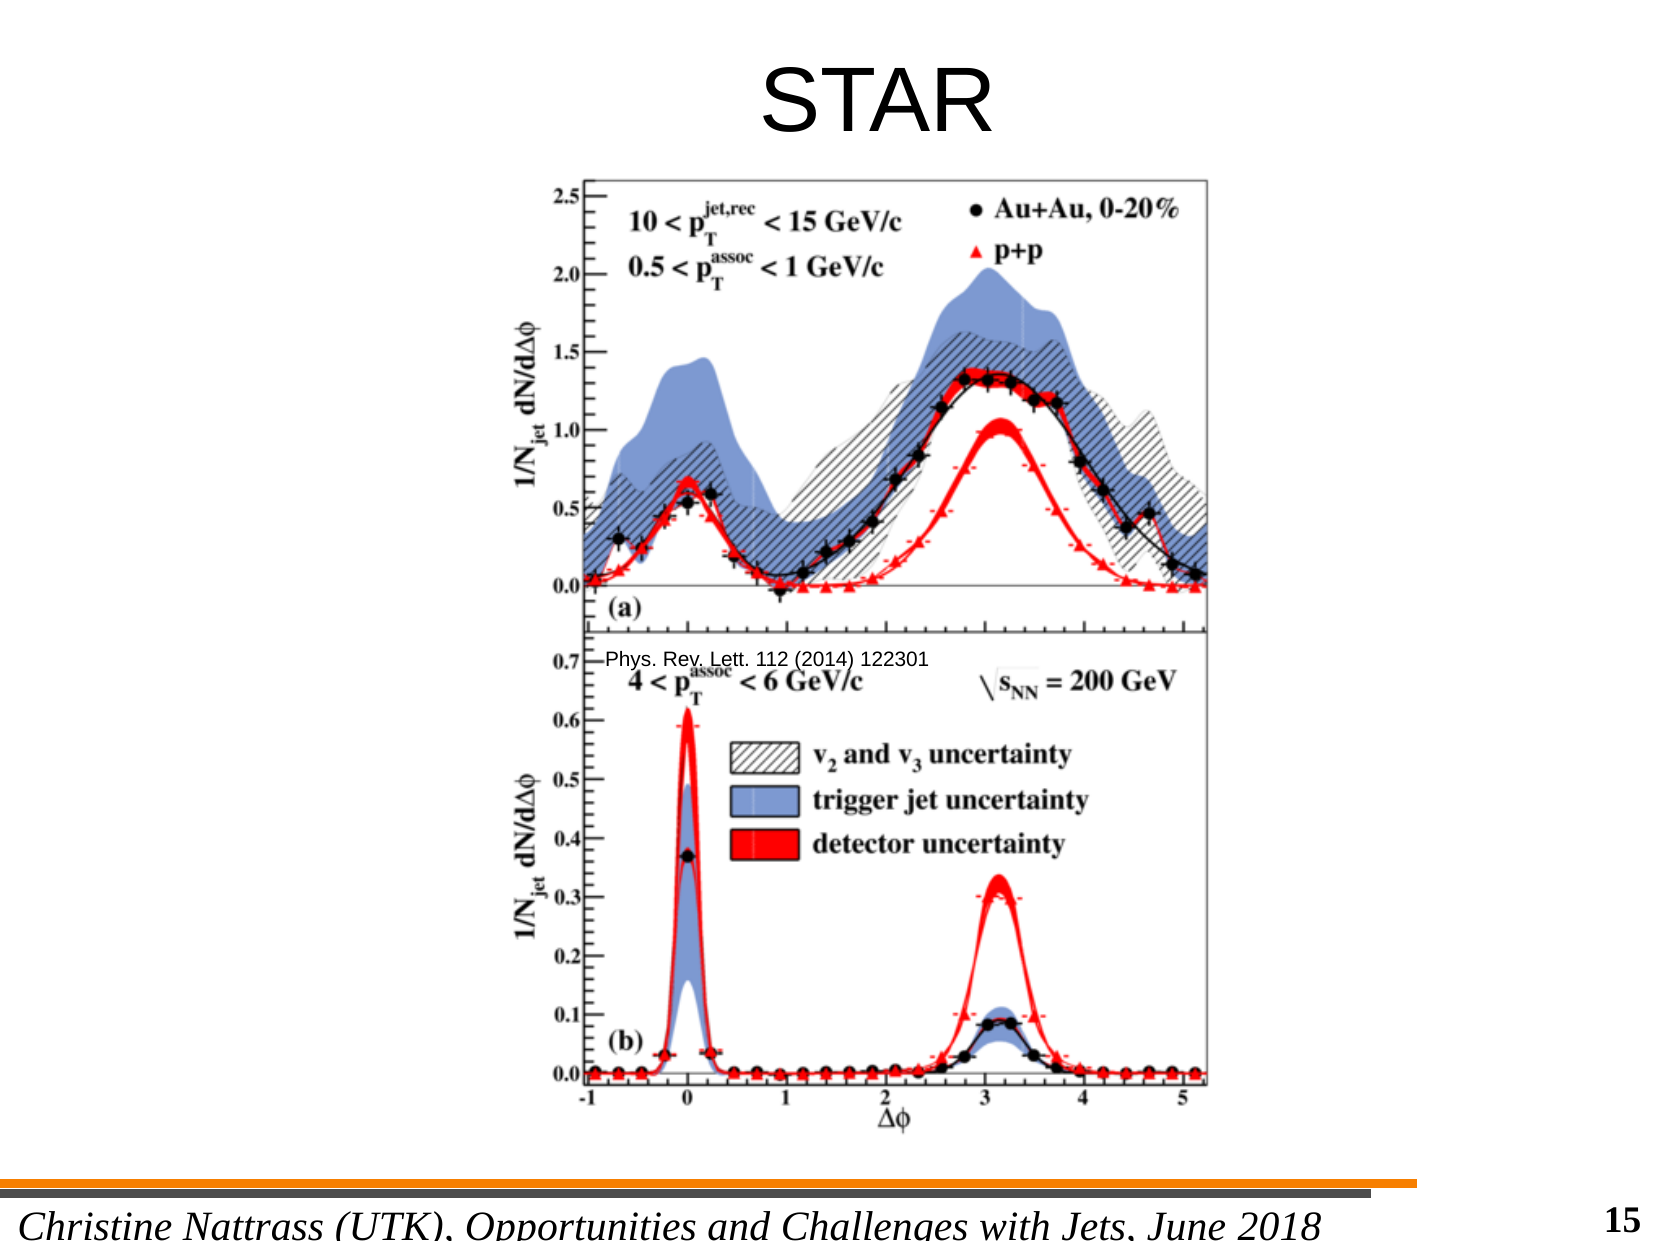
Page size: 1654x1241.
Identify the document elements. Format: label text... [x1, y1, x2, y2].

text_box Phys. Rev. Lett. 112 (2014) 122301 [590, 639, 944, 674]
title STAR [537, 0, 1220, 177]
picture [483, 177, 1262, 1153]
